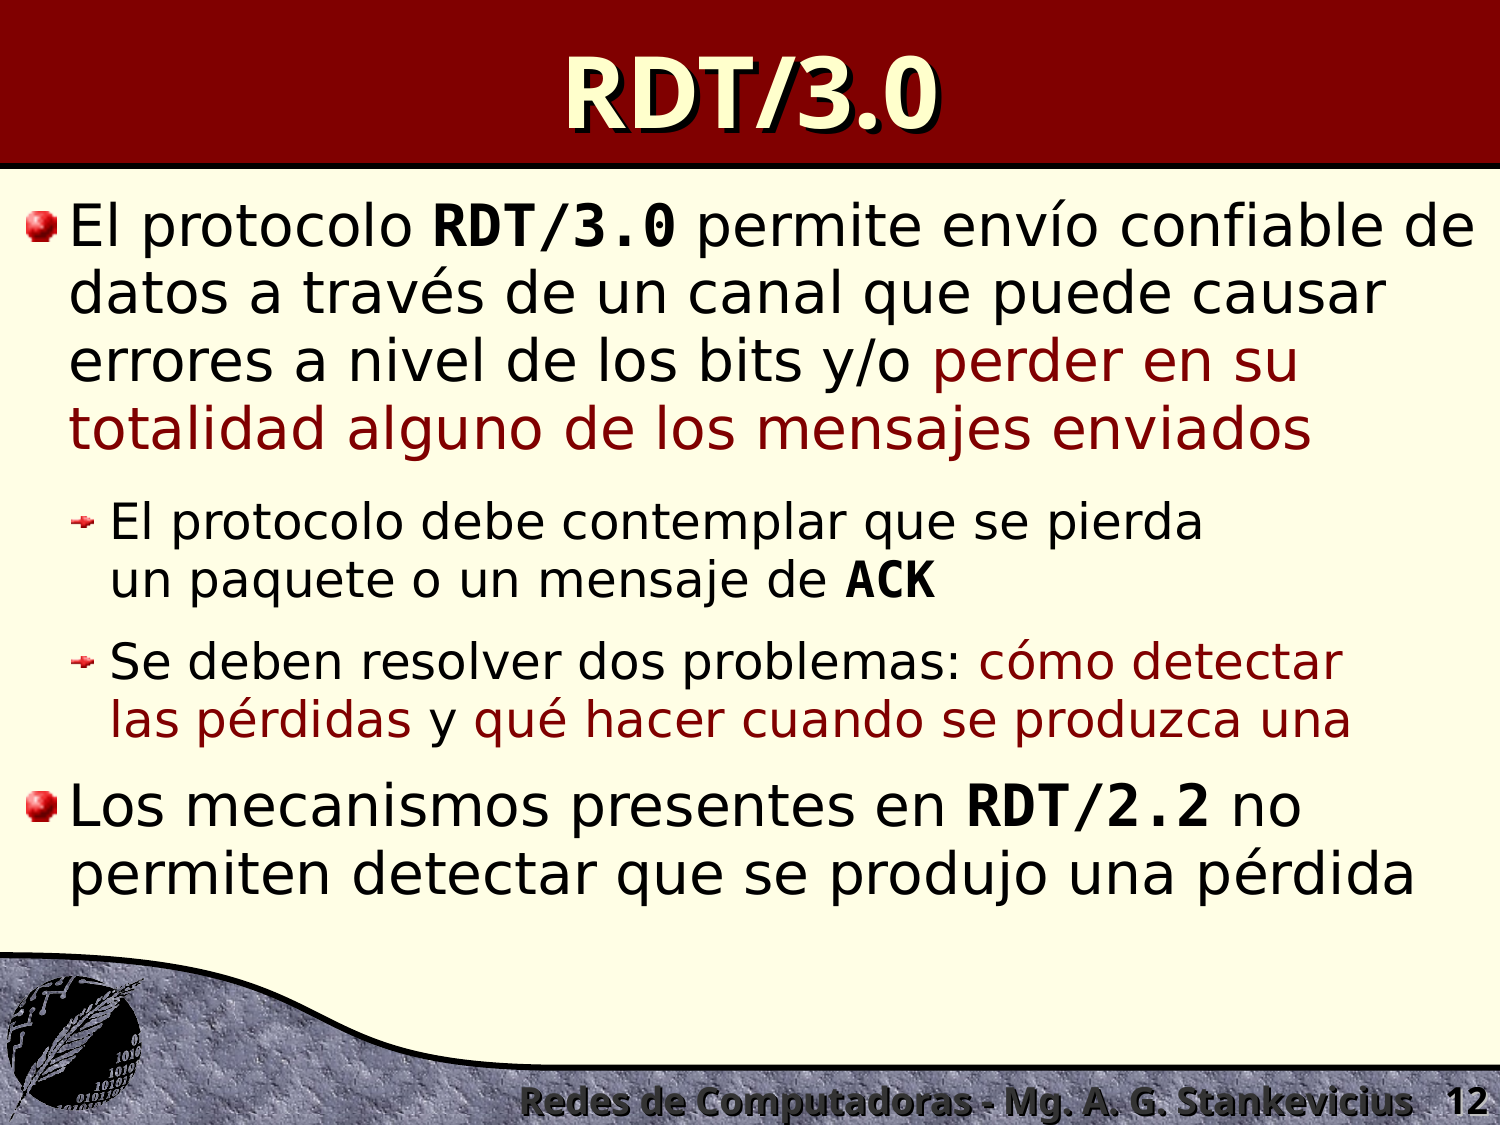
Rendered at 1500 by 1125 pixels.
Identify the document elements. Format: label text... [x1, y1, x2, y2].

picture [1047, 1100, 1054, 1110]
list El protocolo RDT/3.0 permite envío confiable de datos a través de un canal que puede causar errores a nivel de los bits y/o perder en su totalidad alguno de los mensajes enviados El protocolo debe contemplar que se pierda un paquete o un mensaje de ACK Se deben resolver dos problemas: cómo detectar las pérdidas y qué hacer cuando se produzca una Los mecanismos presentes en RDT/2.2 no permiten detectar que se produjo una pérdida [11, 192, 1486, 921]
title RDT/3.0 [15, 5, 1485, 160]
picture [790, 1100, 795, 1110]
picture [0, 959, 1500, 1125]
